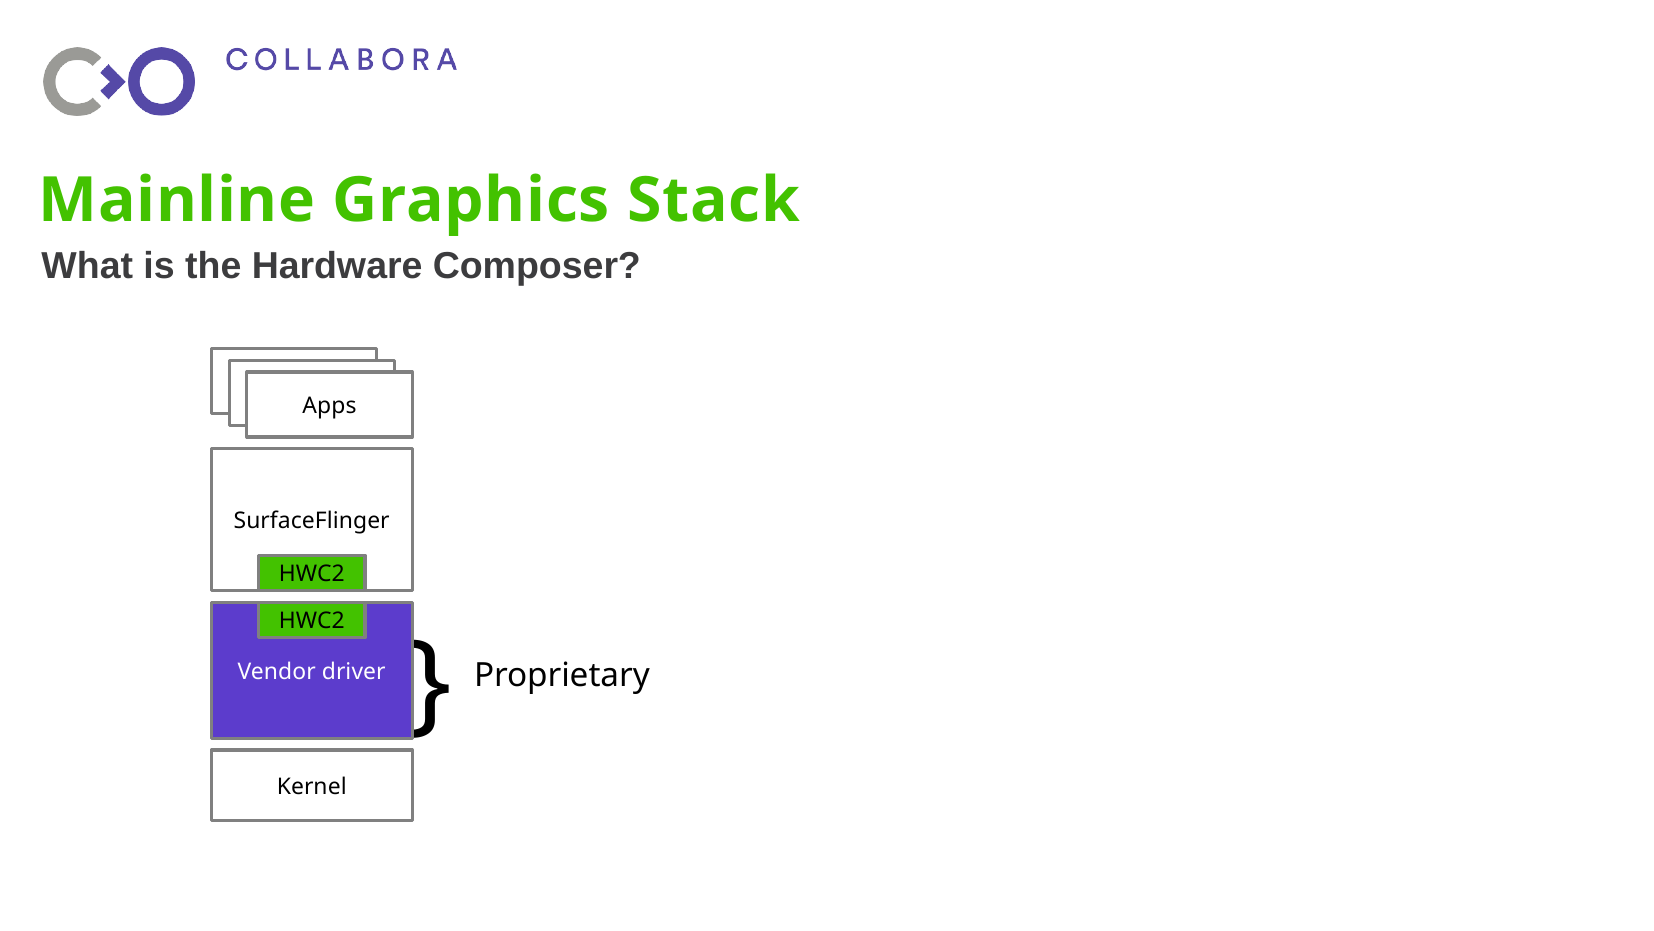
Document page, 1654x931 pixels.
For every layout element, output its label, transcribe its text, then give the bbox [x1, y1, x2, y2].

text_box Proprietary [497, 643, 674, 698]
title Mainline Graphics Stack [38, 159, 1614, 216]
text_box What is the Hardware Composer? [41, 240, 1614, 290]
text_box Apps [246, 372, 413, 438]
text_box SurfaceFlinger [211, 448, 413, 591]
text_box Kernel [211, 750, 413, 821]
text_box HWC2 [258, 555, 366, 591]
picture [43, 47, 457, 116]
text_box HWC2 [258, 602, 366, 638]
text_box } [394, 592, 497, 739]
text_box Vendor driver [211, 602, 413, 739]
text_box [211, 348, 395, 426]
